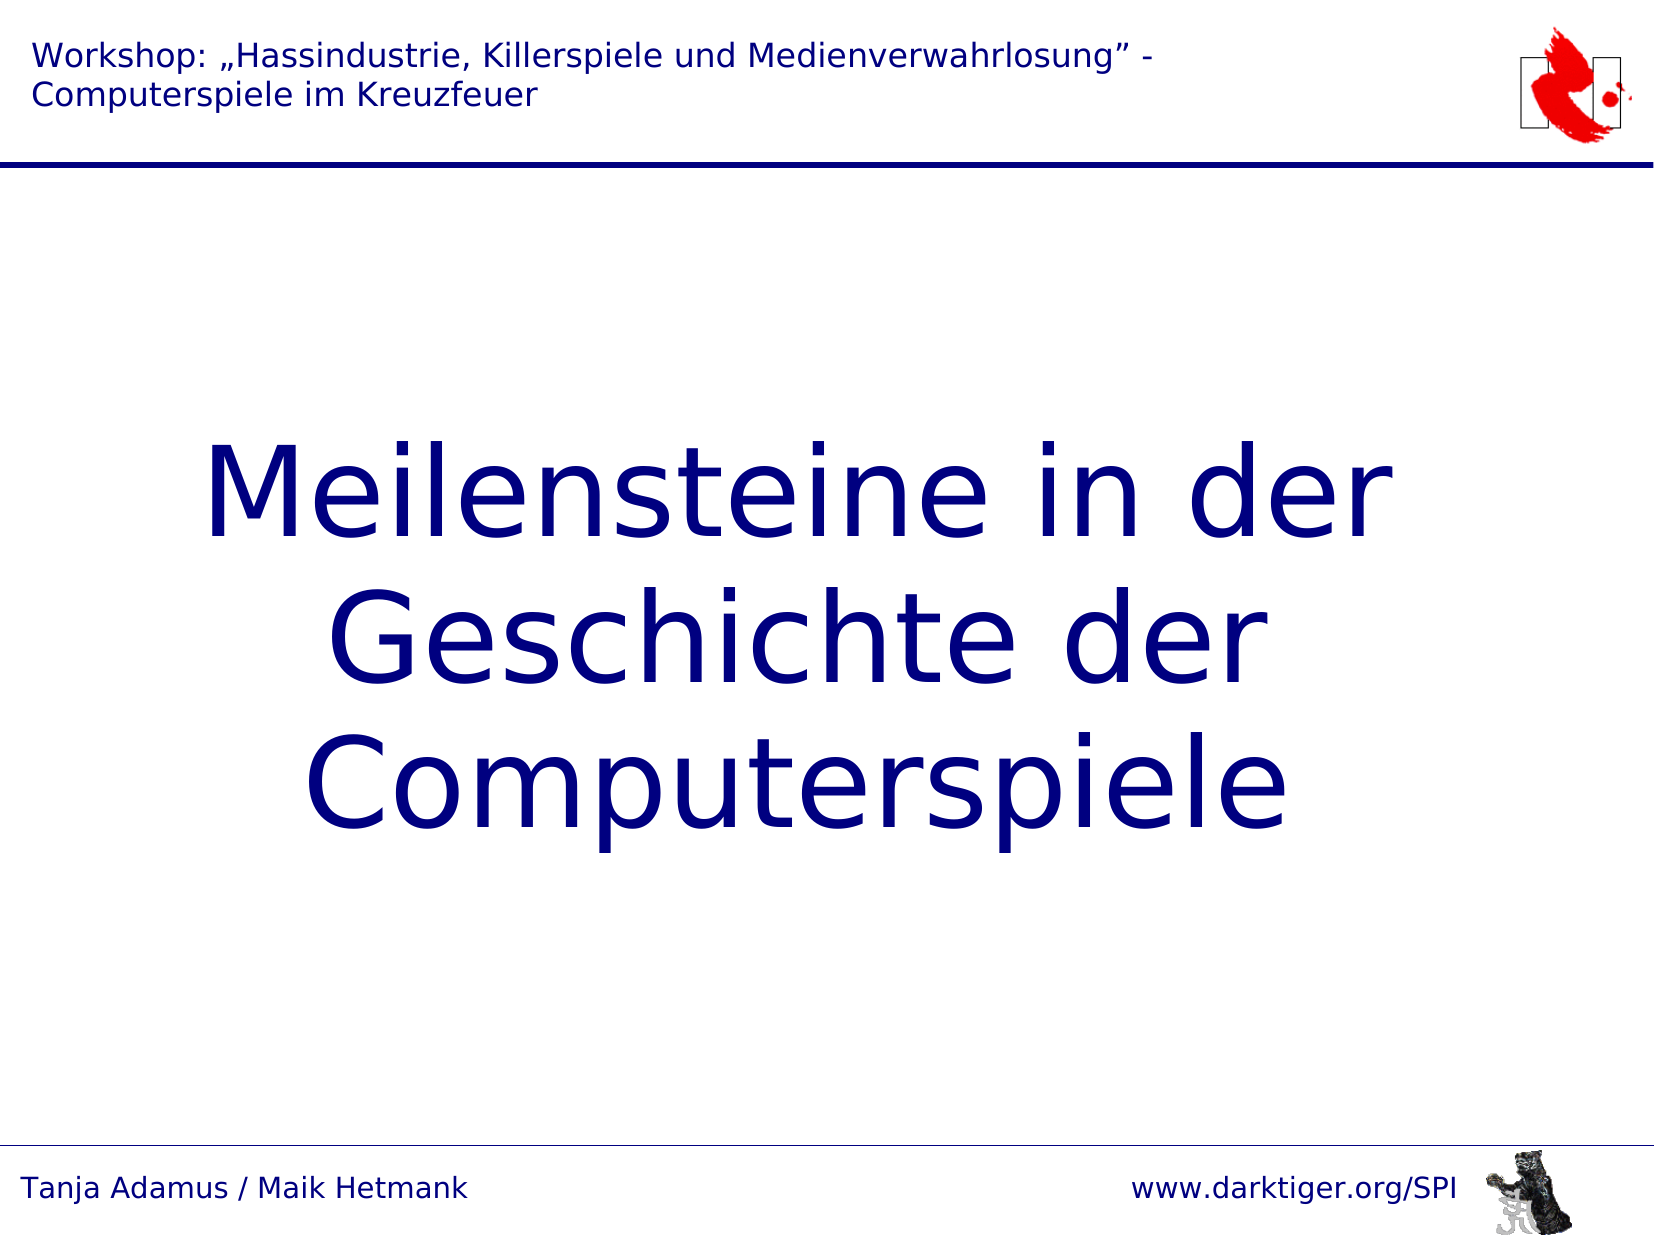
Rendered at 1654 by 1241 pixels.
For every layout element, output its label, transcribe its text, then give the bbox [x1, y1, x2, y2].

picture [1503, 16, 1632, 148]
text_box Workshop: „Hassindustrie, Killerspiele und Medienverwahrlosung” - Computerspiele im Kreuzfeuer [16, 29, 1418, 178]
text_box Meilensteine in der Geschichte der Computerspiele [118, 413, 1477, 865]
picture [1486, 1150, 1572, 1235]
